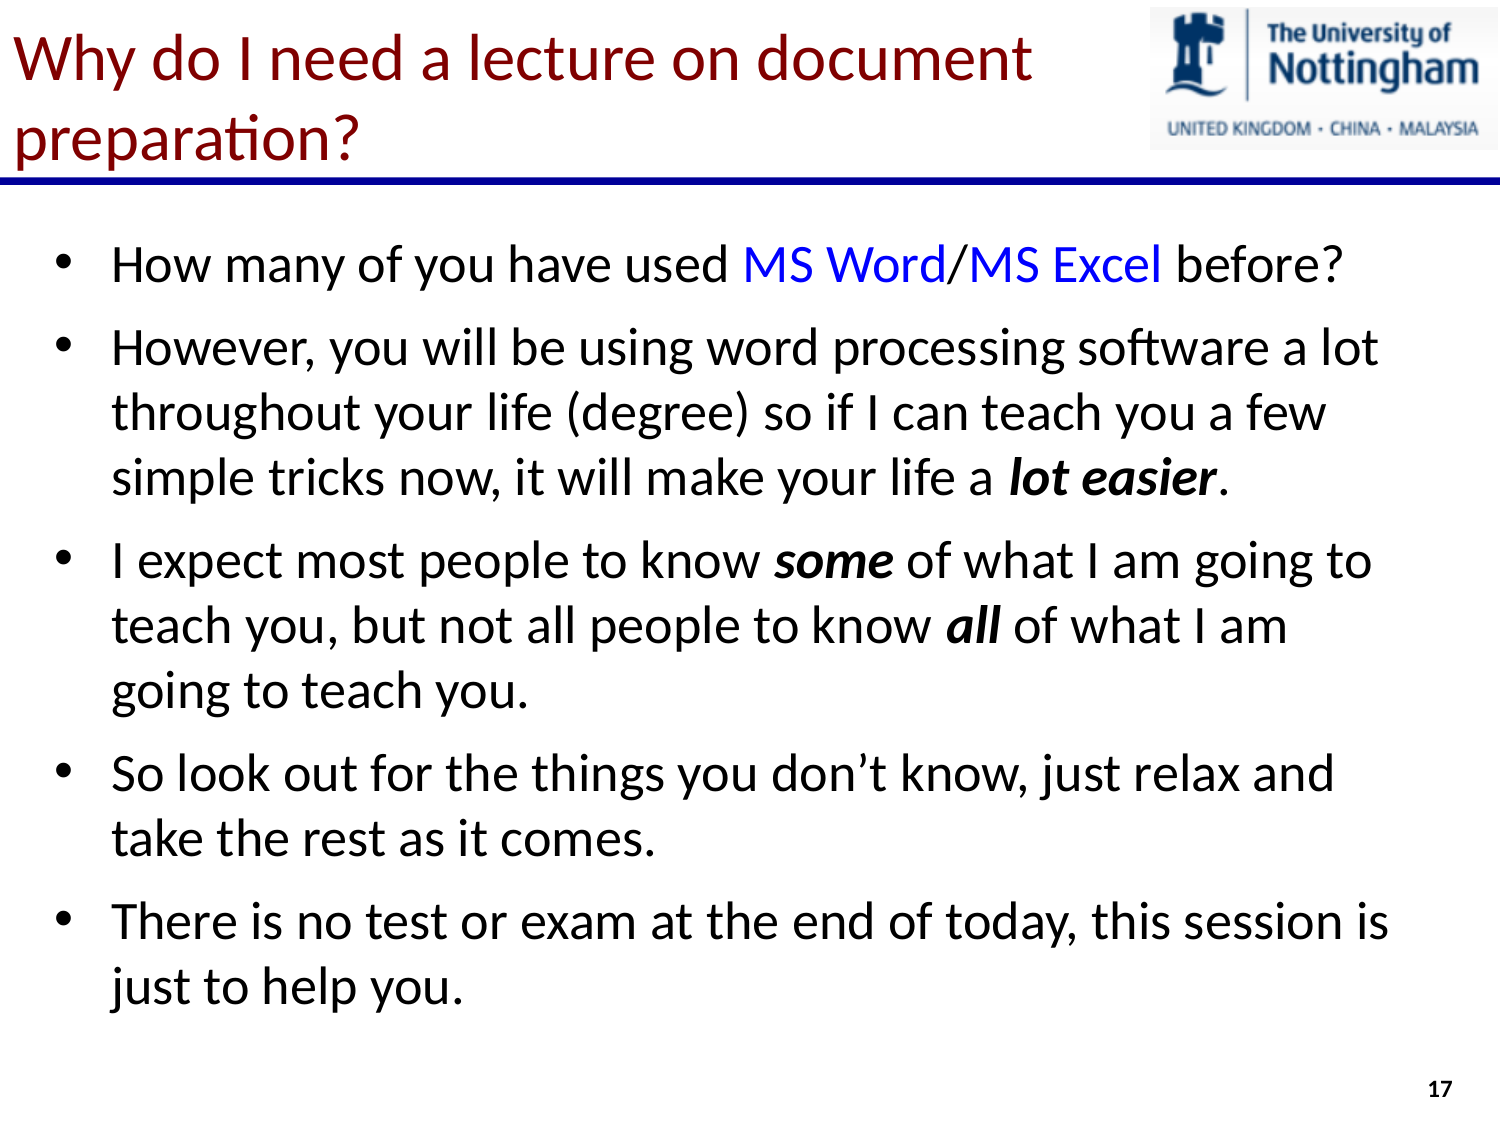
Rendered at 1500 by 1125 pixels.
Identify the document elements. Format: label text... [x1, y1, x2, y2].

list How many of you have used MS Word/MS Excel before? However, you will be using word processing software a lot throughout your life (degree) so if I can teach you a few simple tricks now, it will make your life a lot easier. I expect most people to know some of what I am going to teach you, but not all people to know all of what I am going to teach you. So look out for the things you don’t know, just relax and take the rest as it comes. There is no test or exam at the end of today, this session is just to help you. [40, 220, 1436, 728]
picture [1150, 7, 1498, 150]
title Why do I need a lecture on document preparation? [0, 16, 1361, 172]
slide_number <number> [1412, 1050, 1500, 1125]
